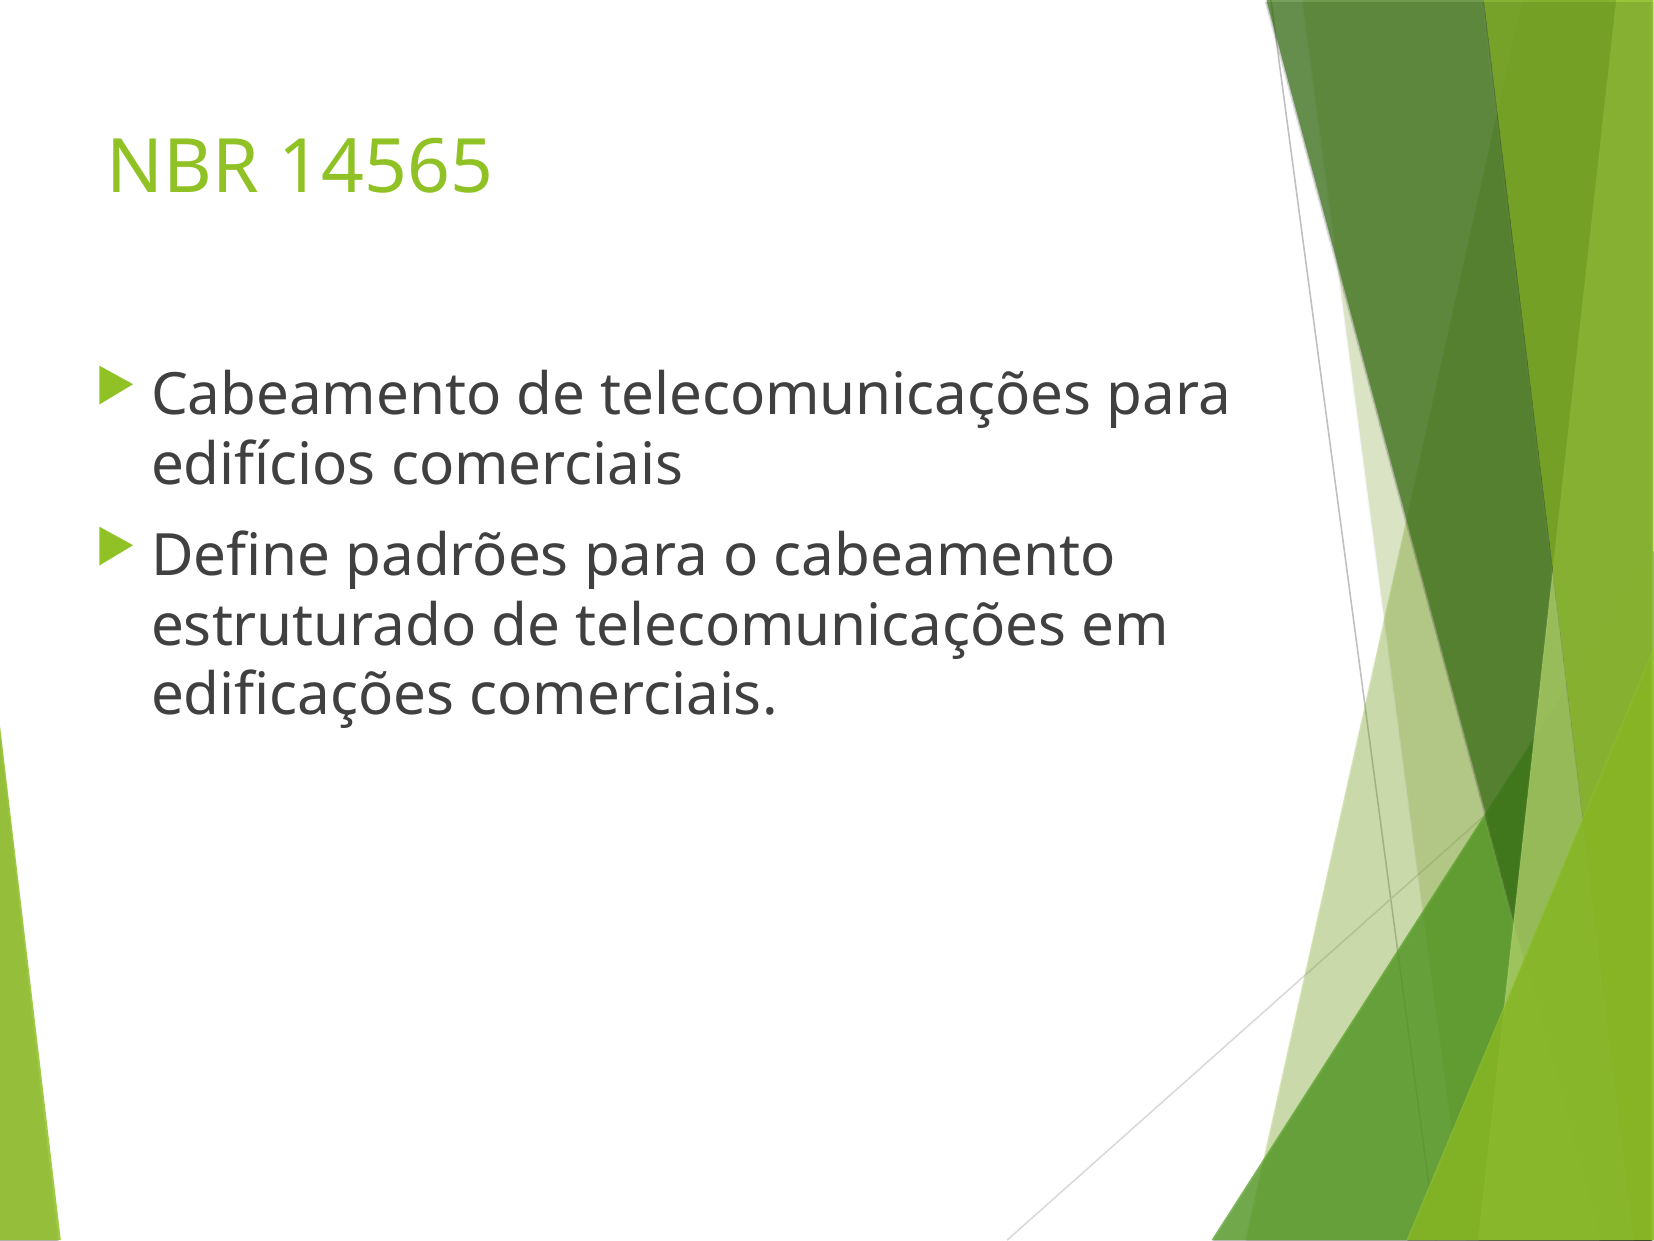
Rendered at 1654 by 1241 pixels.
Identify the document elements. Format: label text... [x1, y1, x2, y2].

title NBR 14565 [91, 110, 1258, 348]
list Cabeamento de telecomunicações para edifícios comerciais Define padrões para o cabeamento estruturado de telecomunicações em edificações comerciais. [80, 348, 1394, 1170]
